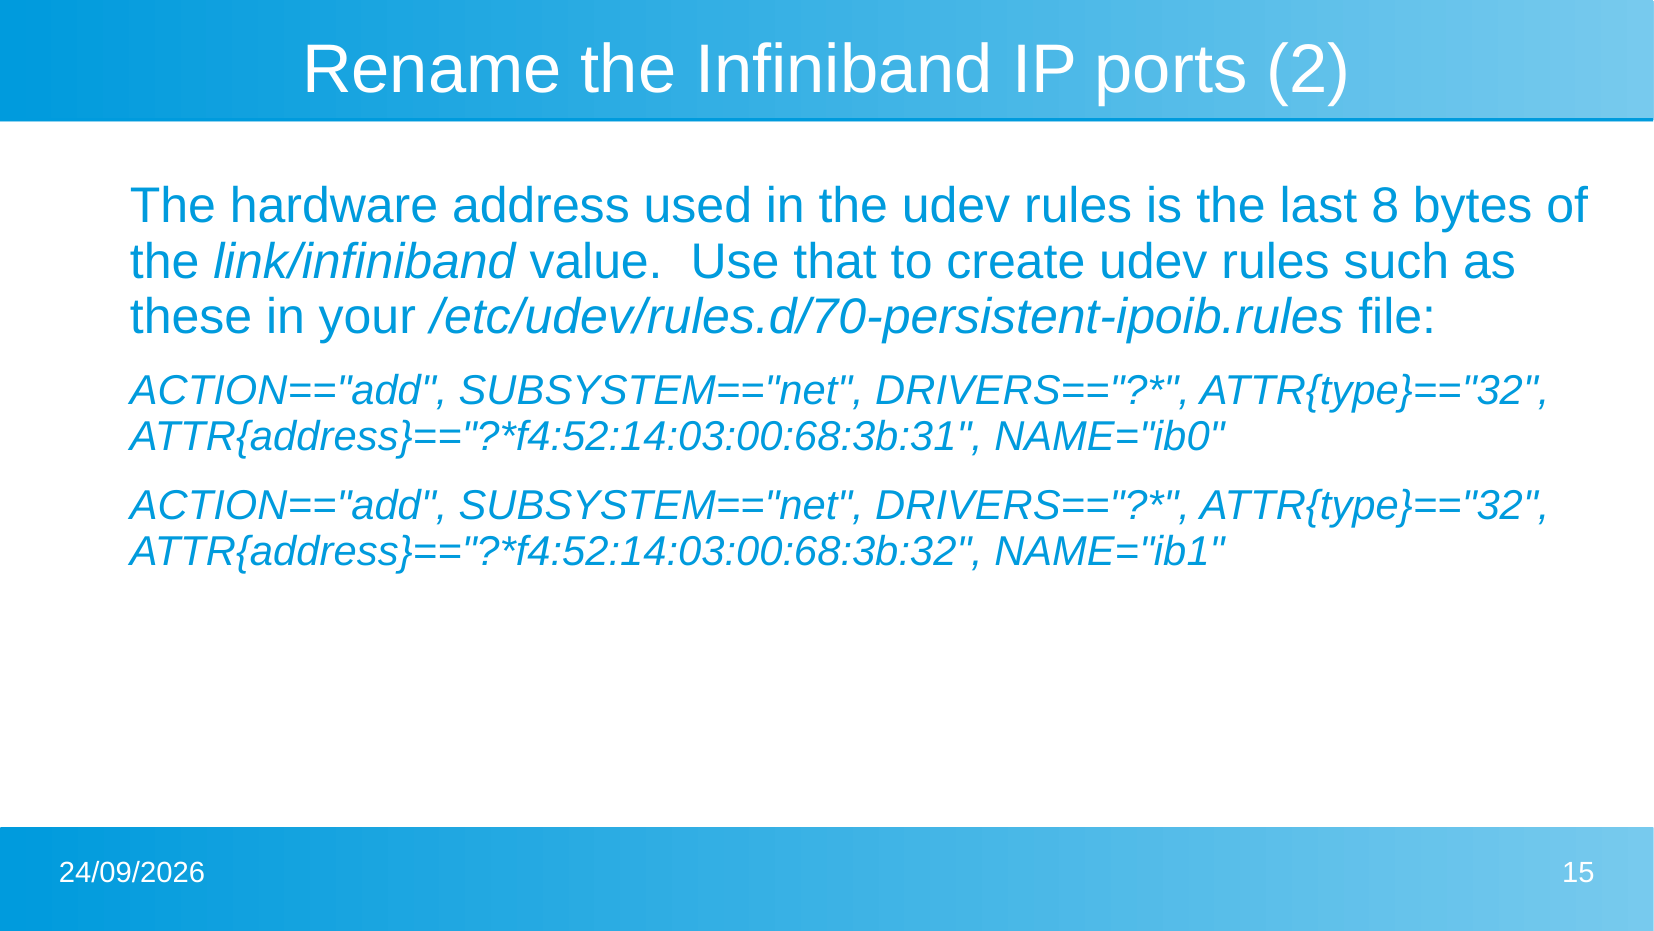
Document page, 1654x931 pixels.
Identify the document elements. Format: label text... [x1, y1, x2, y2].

title Rename the Infiniband IP ports (2) [59, 29, 1595, 108]
list The hardware address used in the udev rules is the last 8 bytes of the link/infiniband value. Use that to create udev rules such as these in your /etc/udev/rules.d/70-persistent-ipoib.rules file: ACTION=="add", SUBSYSTEM=="net", DRIVERS=="?*", ATTR{type}=="32", ATTR{address}=="?*f4:52:14:03:00:68:3b:31", NAME="ib0" ACTION=="add", SUBSYSTEM=="net", DRIVERS=="?*", ATTR{type}=="32", ATTR{address}=="?*f4:52:14:03:00:68:3b:32", NAME="ib1" [59, 177, 1595, 768]
